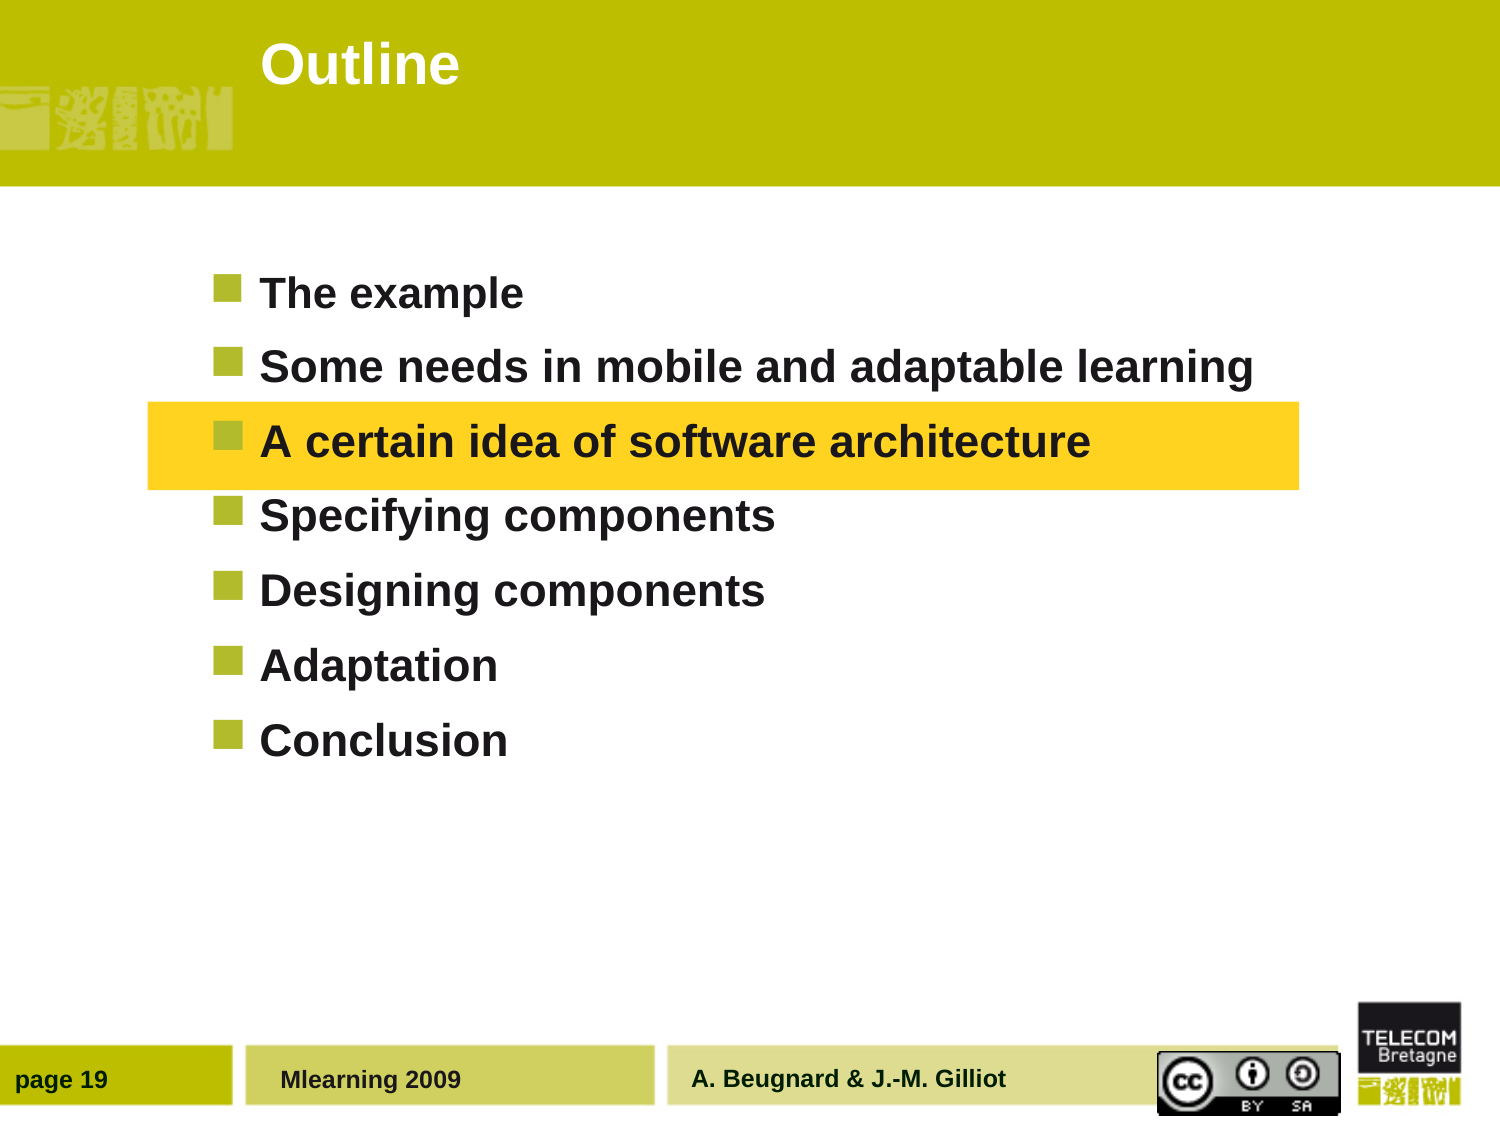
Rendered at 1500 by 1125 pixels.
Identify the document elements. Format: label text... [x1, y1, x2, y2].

picture [0, 0, 1500, 1125]
title Outline [245, 23, 1459, 181]
text_box [147, 401, 200, 491]
list The example Some needs in mobile and adaptable learning A certain idea of software architecture Specifying components Designing components Adaptation Conclusion [200, 265, 1459, 1017]
